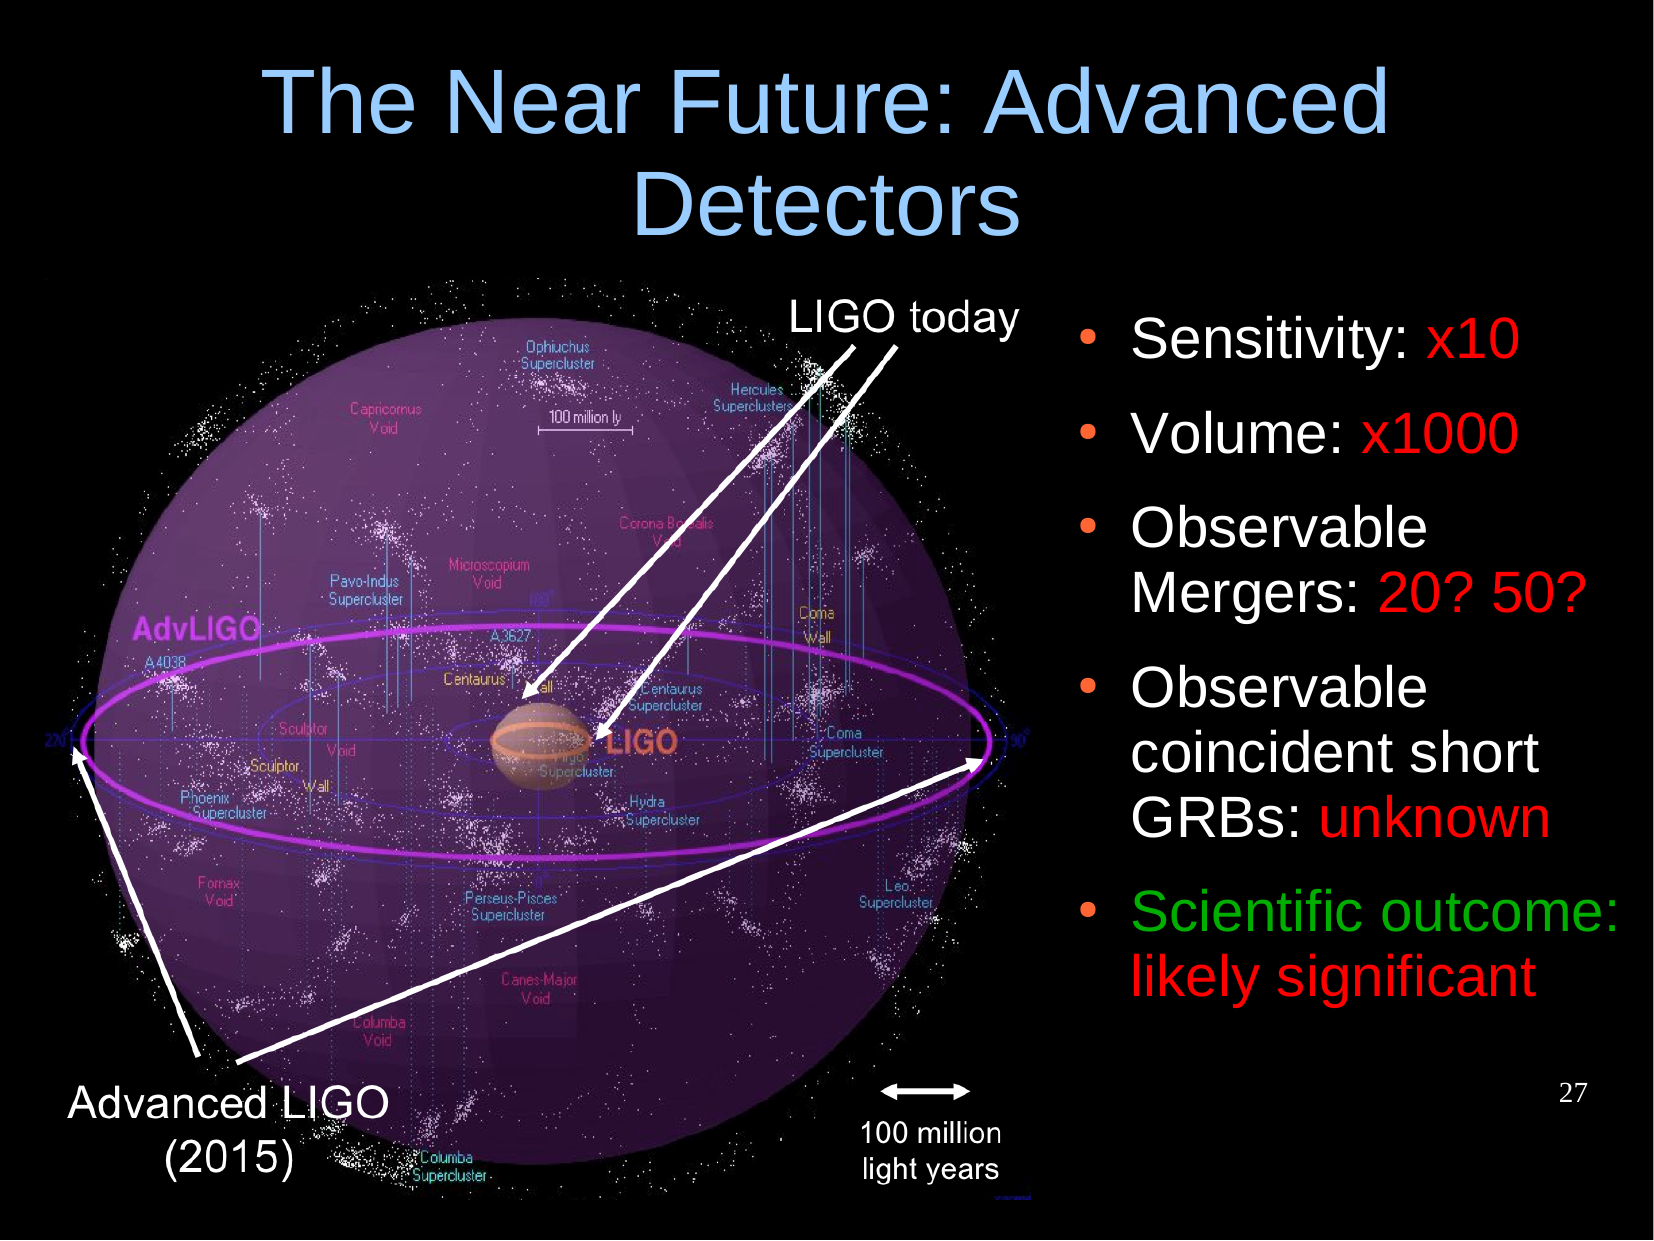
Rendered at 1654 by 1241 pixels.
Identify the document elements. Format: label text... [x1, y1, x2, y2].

list Sensitivity: x10 Volume: x1000 Observable Mergers: 20? 50? Observable coincident short GRBs: unknown Scientific outcome: likely significant [1059, 306, 1641, 1187]
title The Near Future: Advanced Detectors [82, 49, 1571, 257]
picture [45, 278, 1031, 1201]
